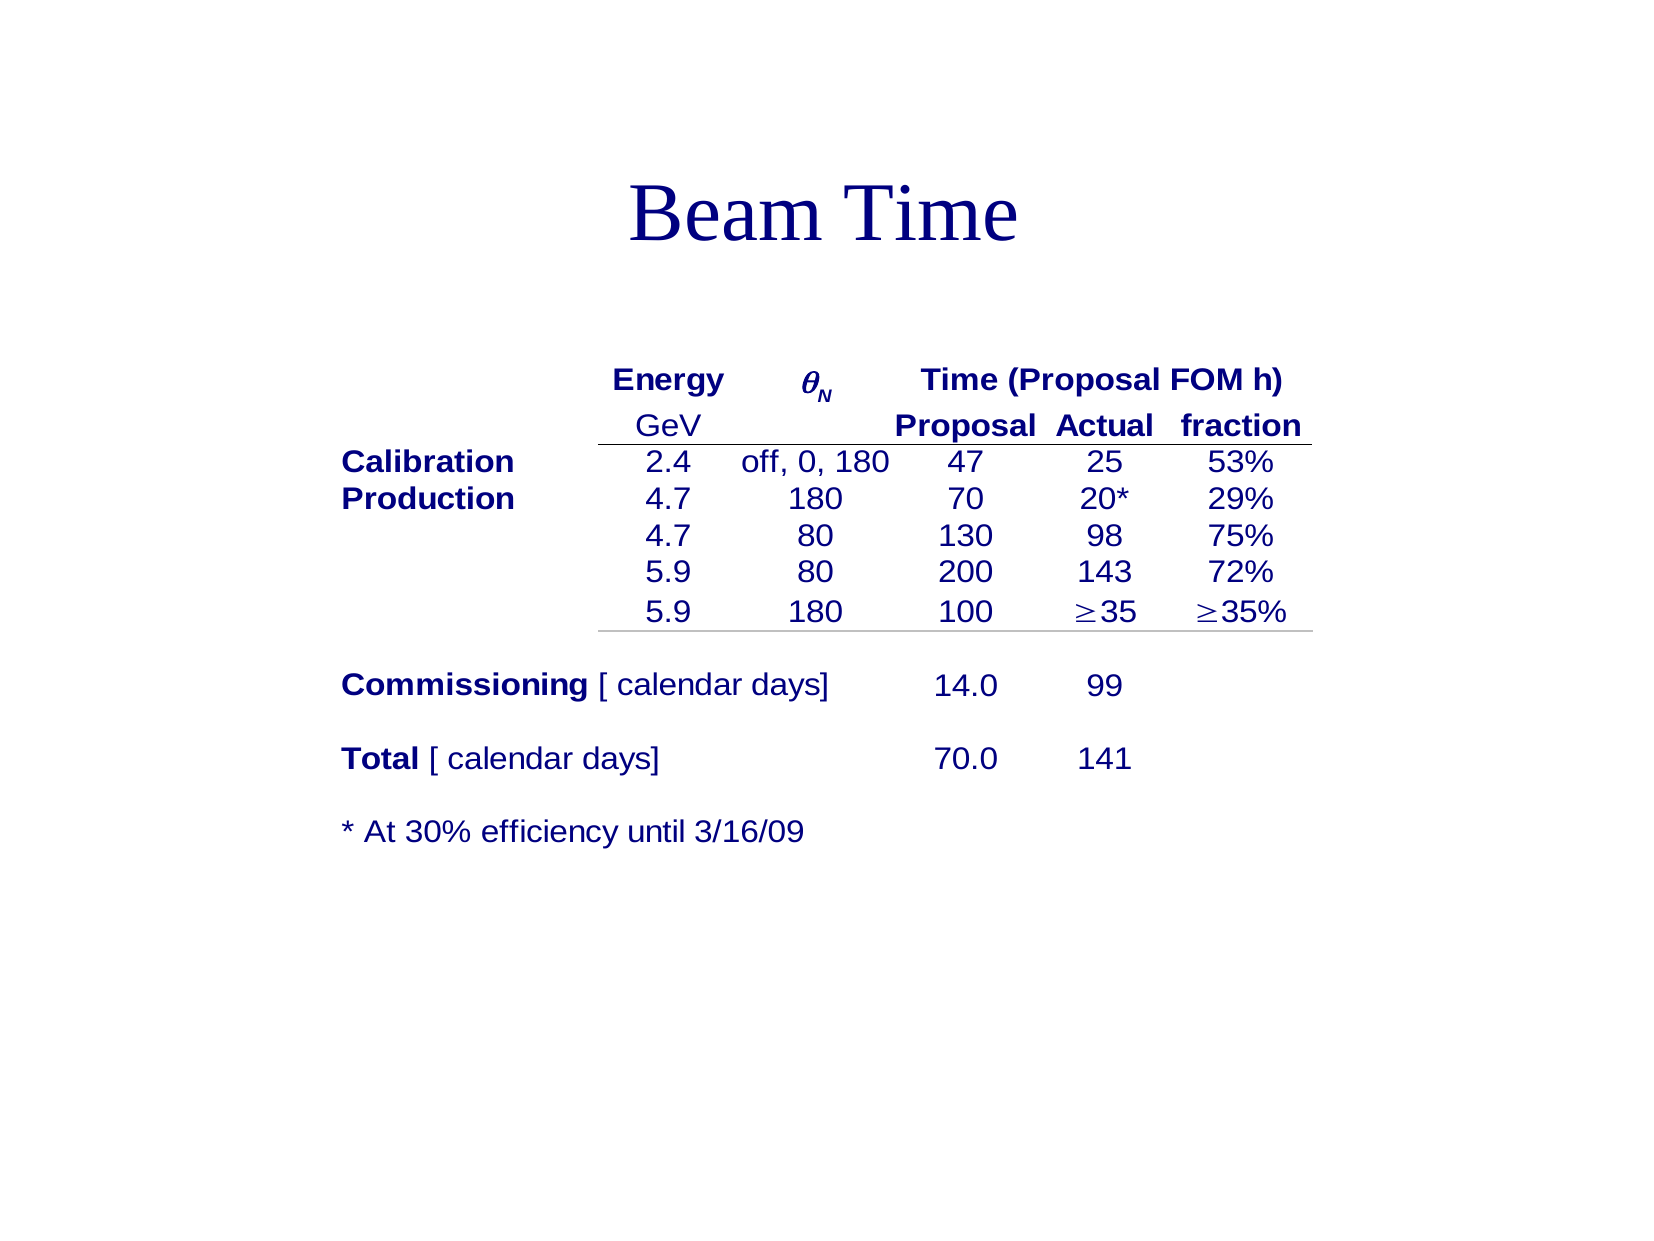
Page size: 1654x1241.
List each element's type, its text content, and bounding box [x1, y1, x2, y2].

title Beam Time [121, 105, 1528, 319]
chart [340, 360, 1314, 880]
